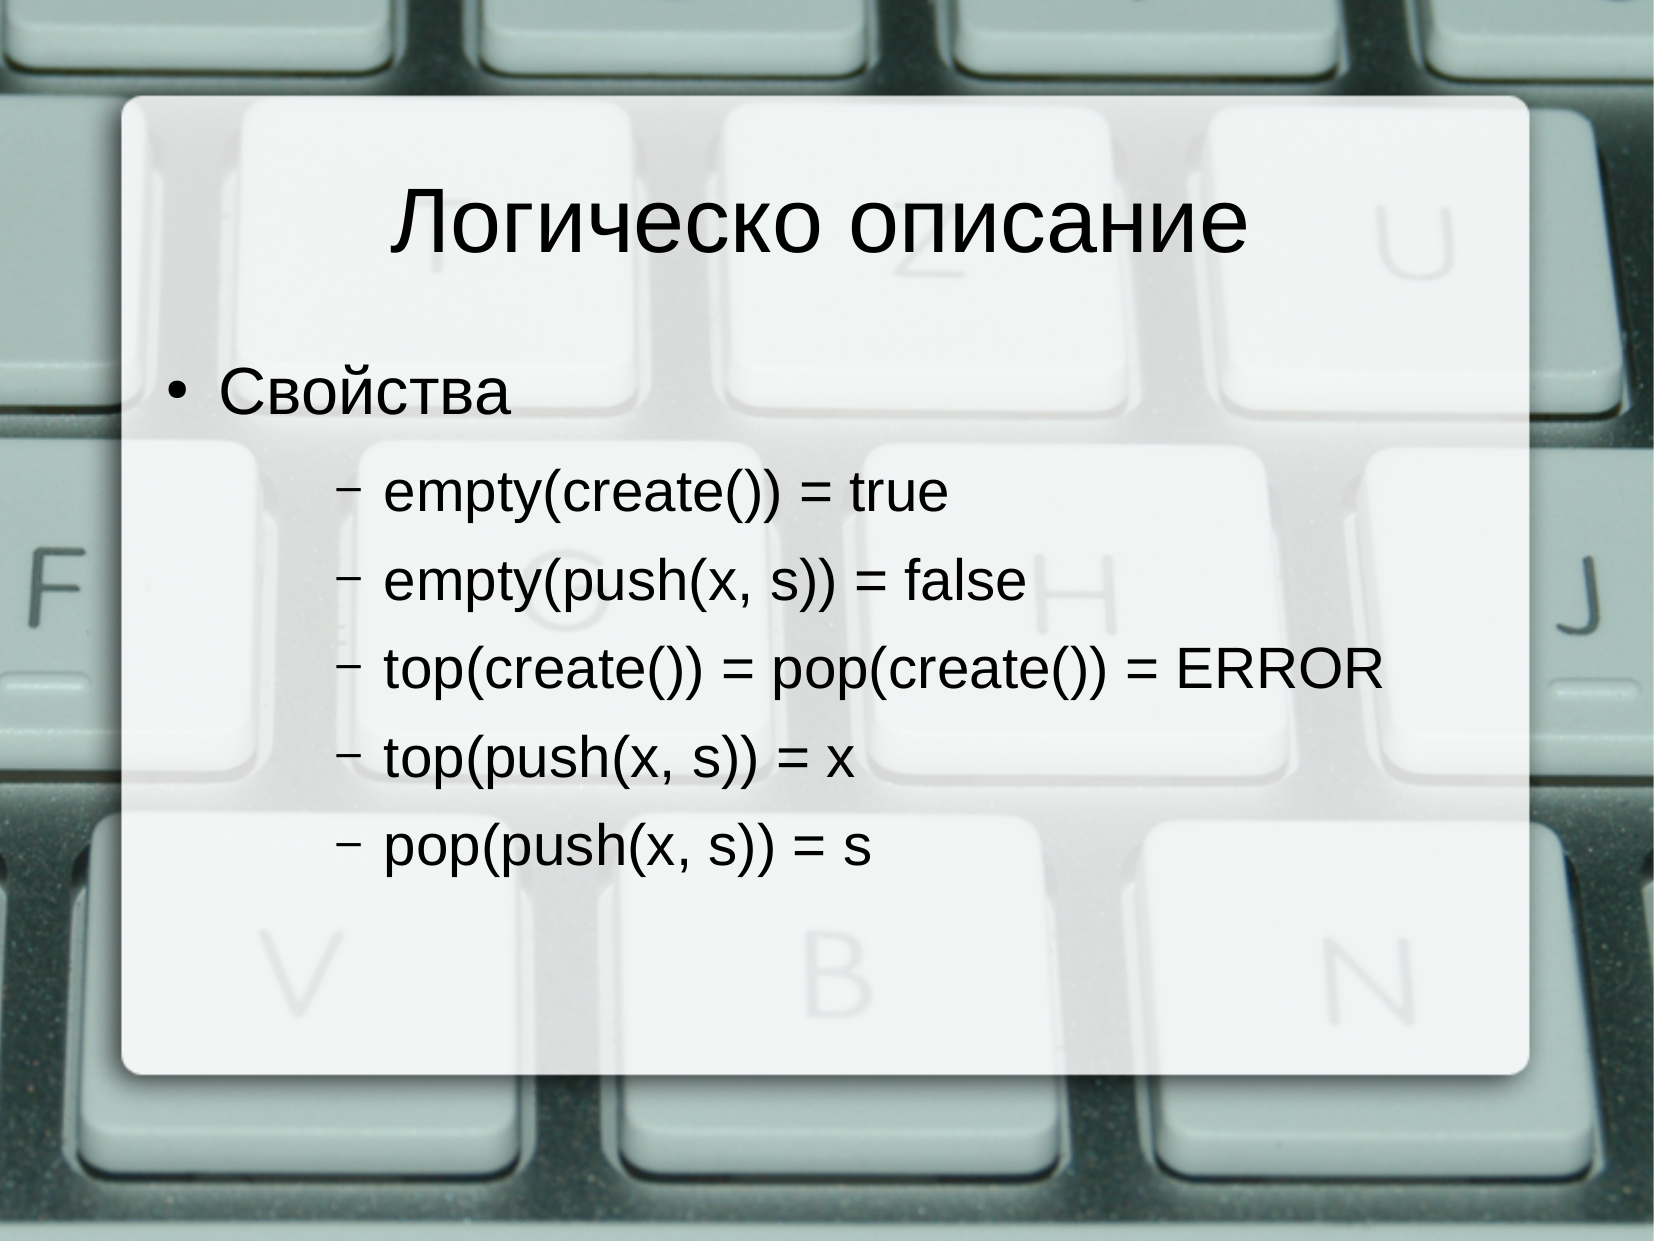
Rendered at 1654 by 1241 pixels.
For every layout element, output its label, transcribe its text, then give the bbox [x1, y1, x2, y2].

title Логическо описание [135, 117, 1506, 325]
picture [0, 0, 1654, 1241]
list Свойства empty(create()) = true empty(push(x, s)) = false top(create()) = pop(create()) = ERROR top(push(x, s)) = x pop(push(x, s)) = s [147, 354, 1506, 1074]
